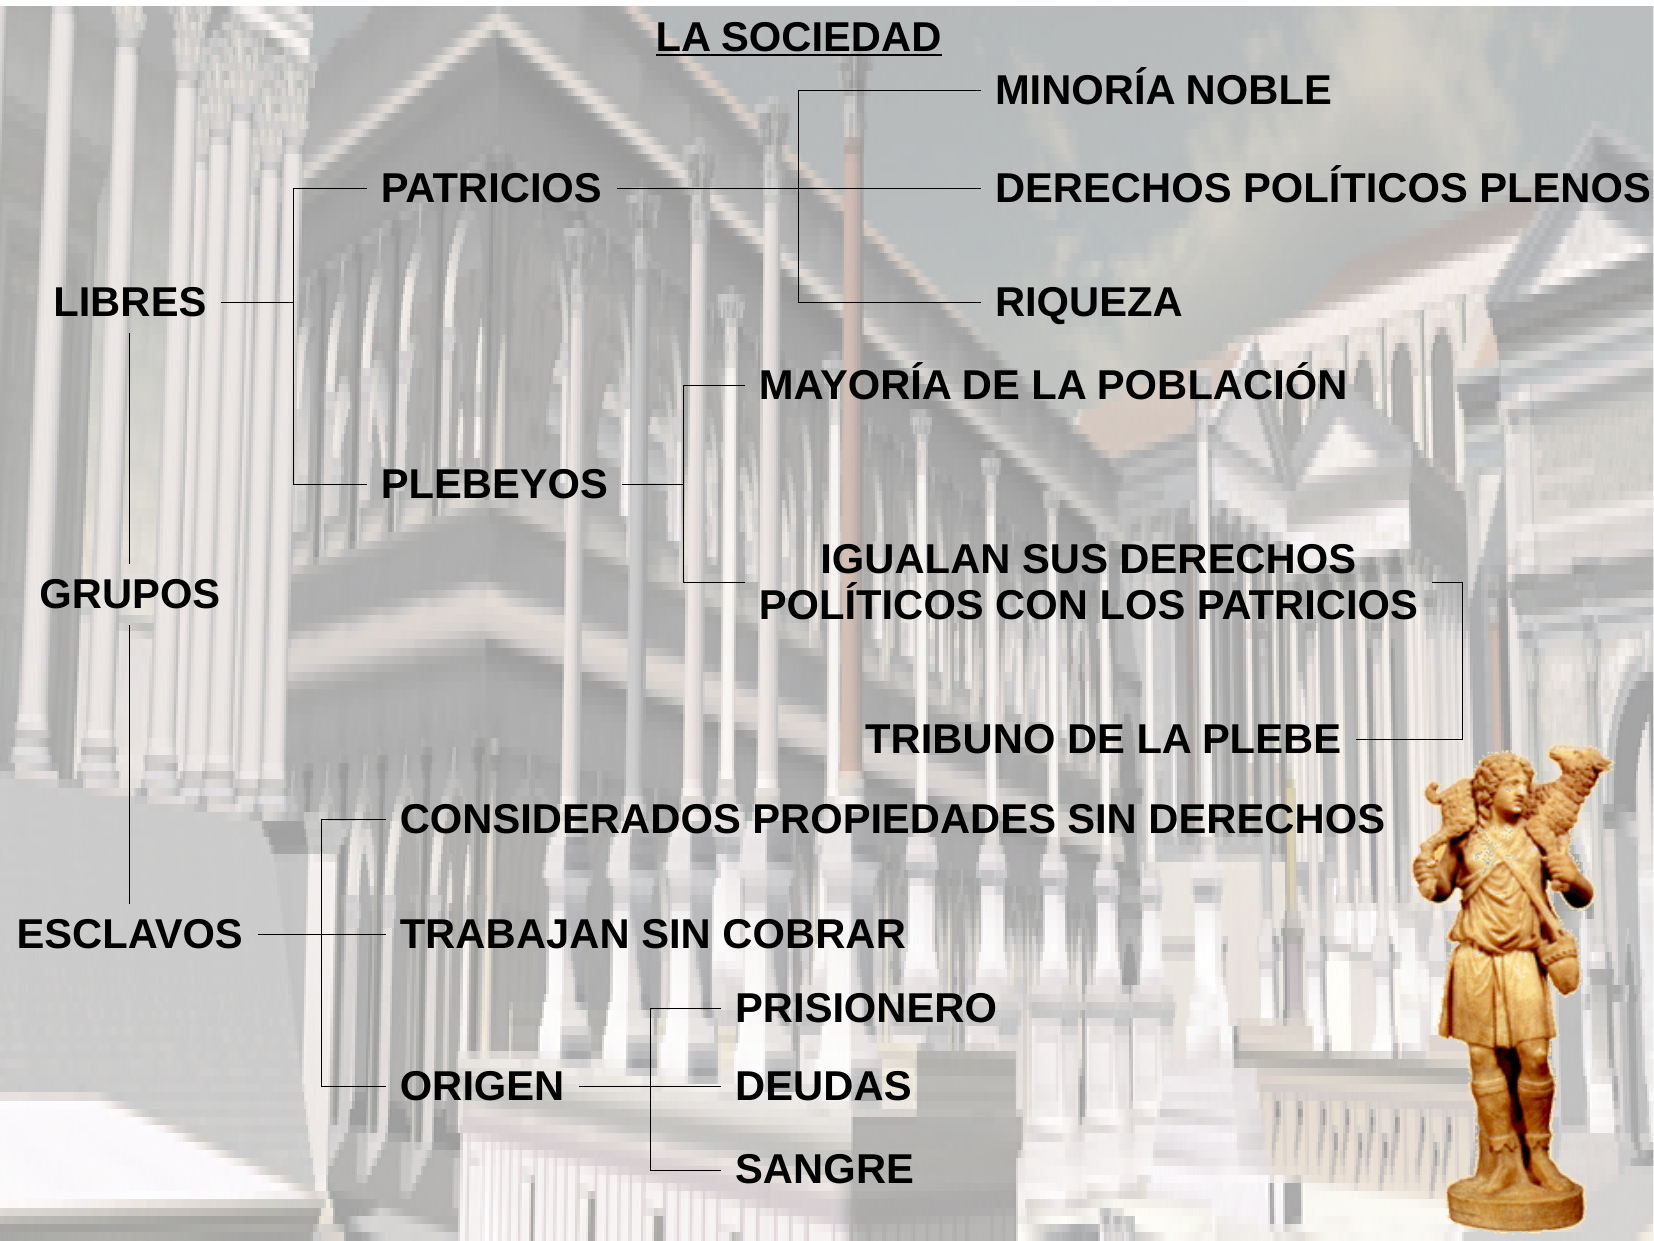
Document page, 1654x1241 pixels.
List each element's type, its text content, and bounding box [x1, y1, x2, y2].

text_box ESCLAVOS [1, 903, 259, 967]
text_box MAYORÍA DE LA POBLACIÓN [744, 354, 1364, 417]
text_box CONSIDERADOS PROPIEDADES SIN DERECHOS [385, 788, 1401, 851]
text_box TRIBUNO DE LA PLEBE [850, 708, 1357, 771]
text_box MINORÍA NOBLE [980, 59, 1348, 122]
text_box PATRICIOS [366, 157, 618, 221]
text_box GRUPOS [24, 563, 236, 626]
text_box SANGRE [720, 1138, 929, 1202]
text_box DERECHOS POLÍTICOS PLENOS [980, 157, 1654, 221]
text_box PLEBEYOS [366, 453, 623, 516]
text_box PRISIONERO [720, 977, 1013, 1040]
text_box LIBRES [38, 271, 222, 334]
text_box ORIGEN [385, 1055, 580, 1118]
text_box DEUDAS [720, 1055, 927, 1118]
text_box TRABAJAN SIN COBRAR [385, 903, 922, 967]
text_box RIQUEZA [980, 271, 1198, 334]
text_box IGUALAN SUS DERECHOS POLÍTICOS CON LOS PATRICIOS [744, 528, 1433, 638]
text_box LA SOCIEDAD [640, 6, 957, 69]
picture [0, 6, 1654, 1241]
